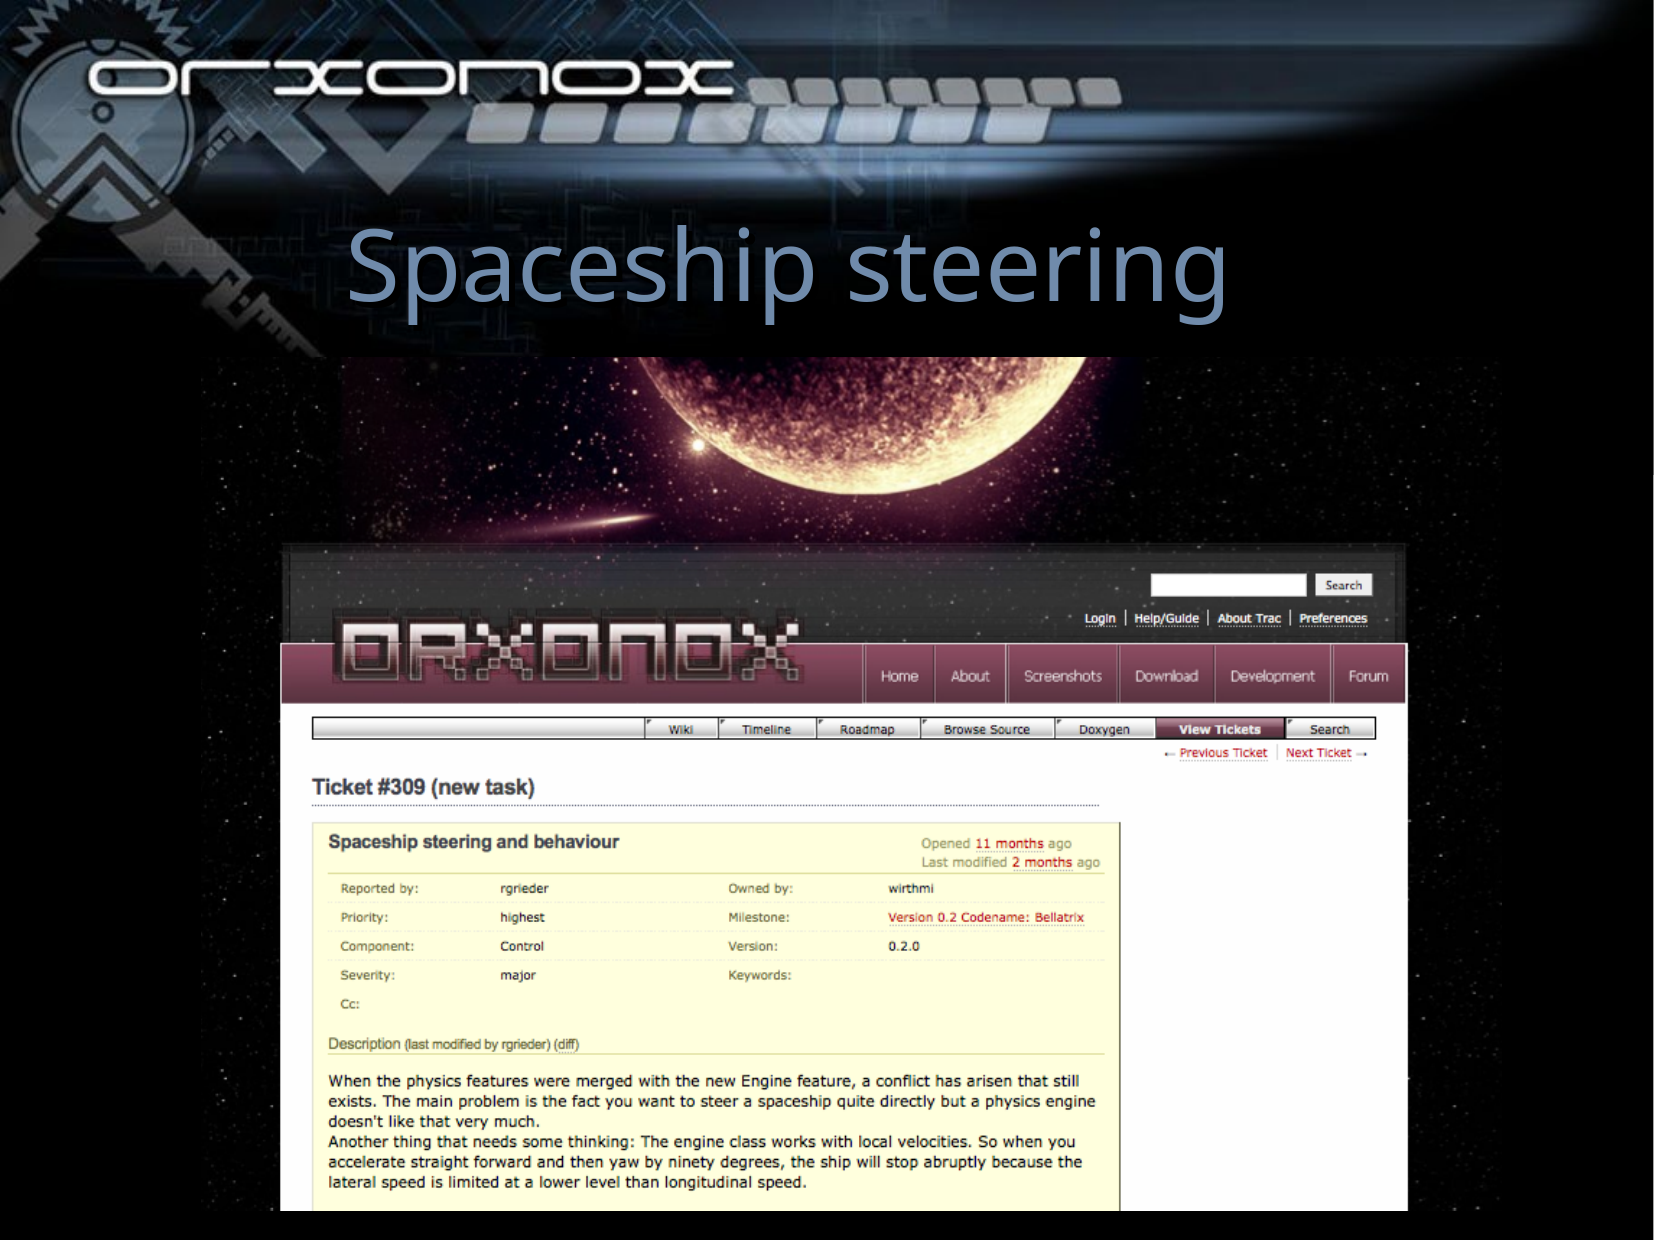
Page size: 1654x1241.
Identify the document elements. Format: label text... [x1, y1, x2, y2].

text_box Spaceship steering [330, 194, 1306, 346]
picture [0, 0, 1654, 1211]
